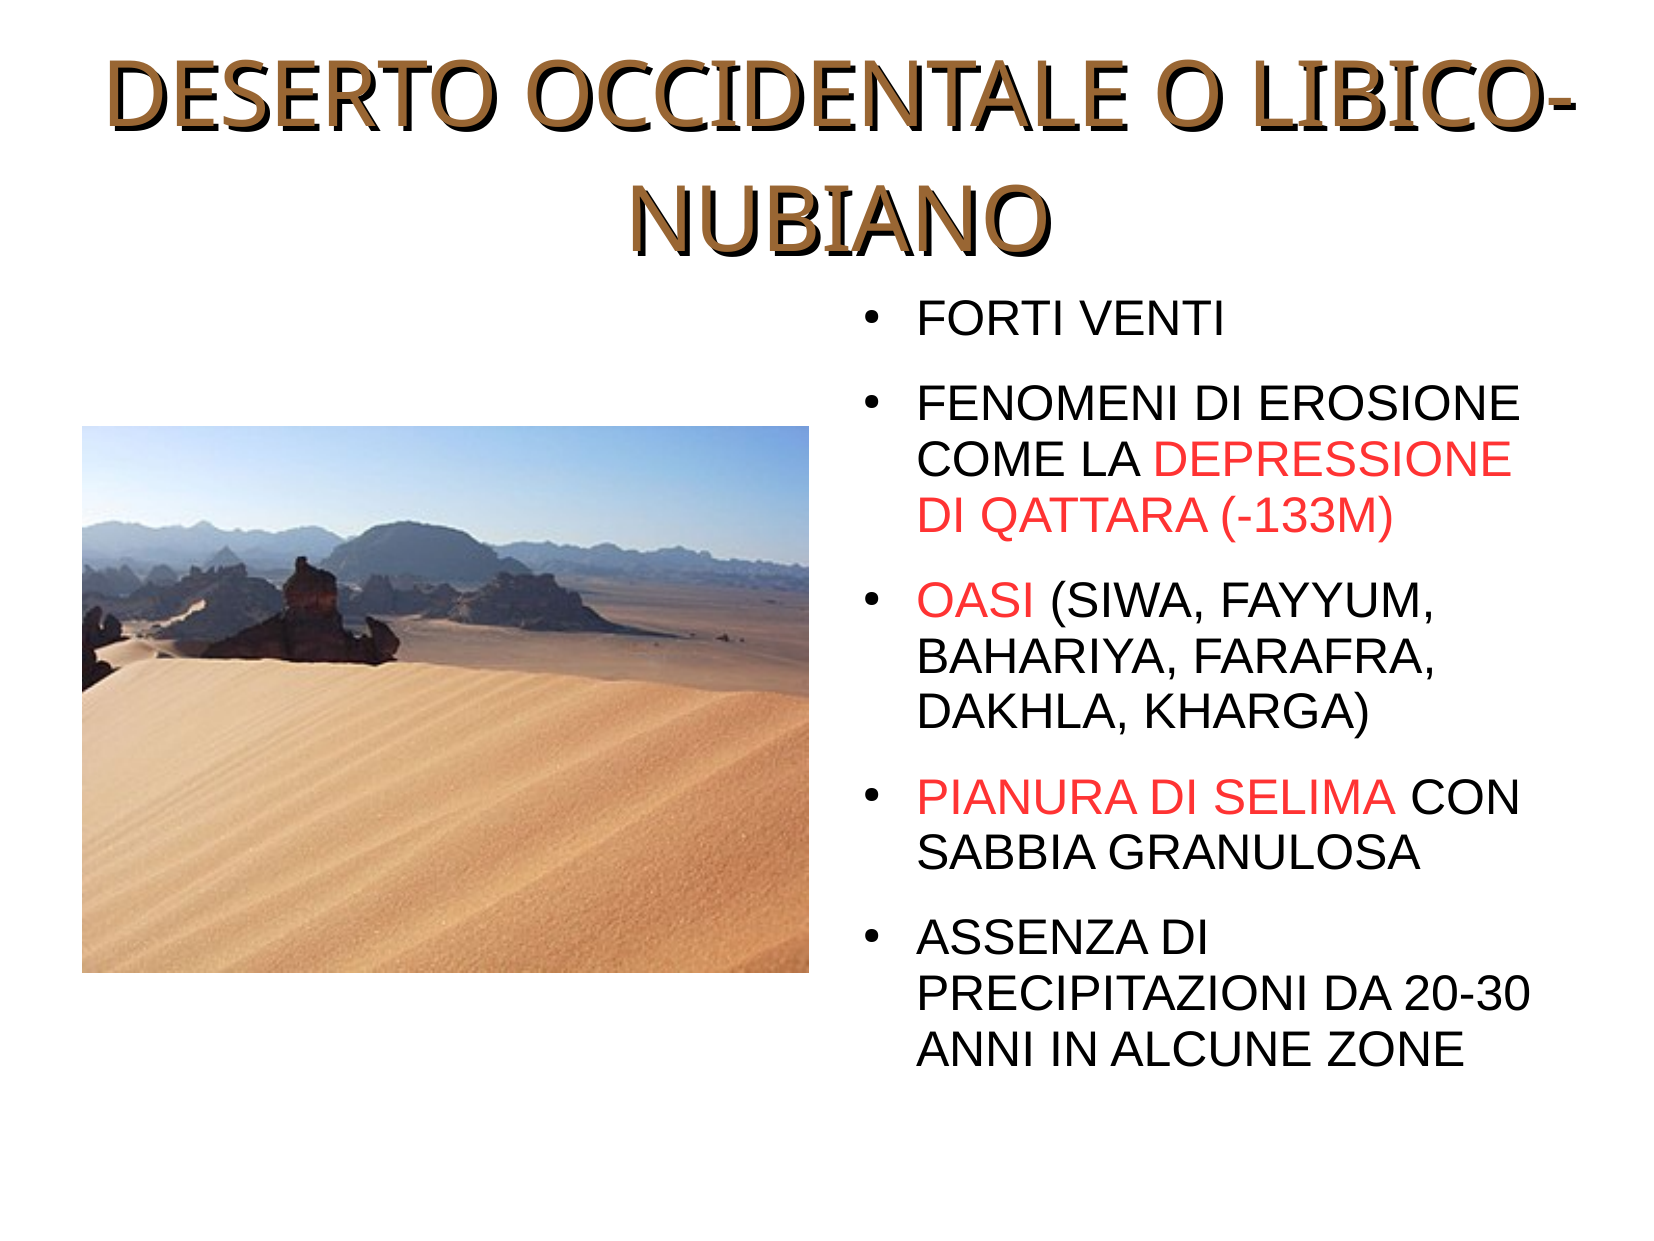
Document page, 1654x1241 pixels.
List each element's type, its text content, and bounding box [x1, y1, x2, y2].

picture [82, 426, 809, 973]
title DESERTO OCCIDENTALE O LIBICO-NUBIANO [94, 25, 1583, 281]
list FORTI VENTI FENOMENI DI EROSIONE COME LA DEPRESSIONE DI QATTARA (-133M) OASI (SIWA, FAYYUM, BAHARIYA, FARAFRA, DAKHLA, KHARGA) PIANURA DI SELIMA CON SABBIA GRANULOSA ASSENZA DI PRECIPITAZIONI DA 20-30 ANNI IN ALCUNE ZONE [845, 290, 1572, 1109]
